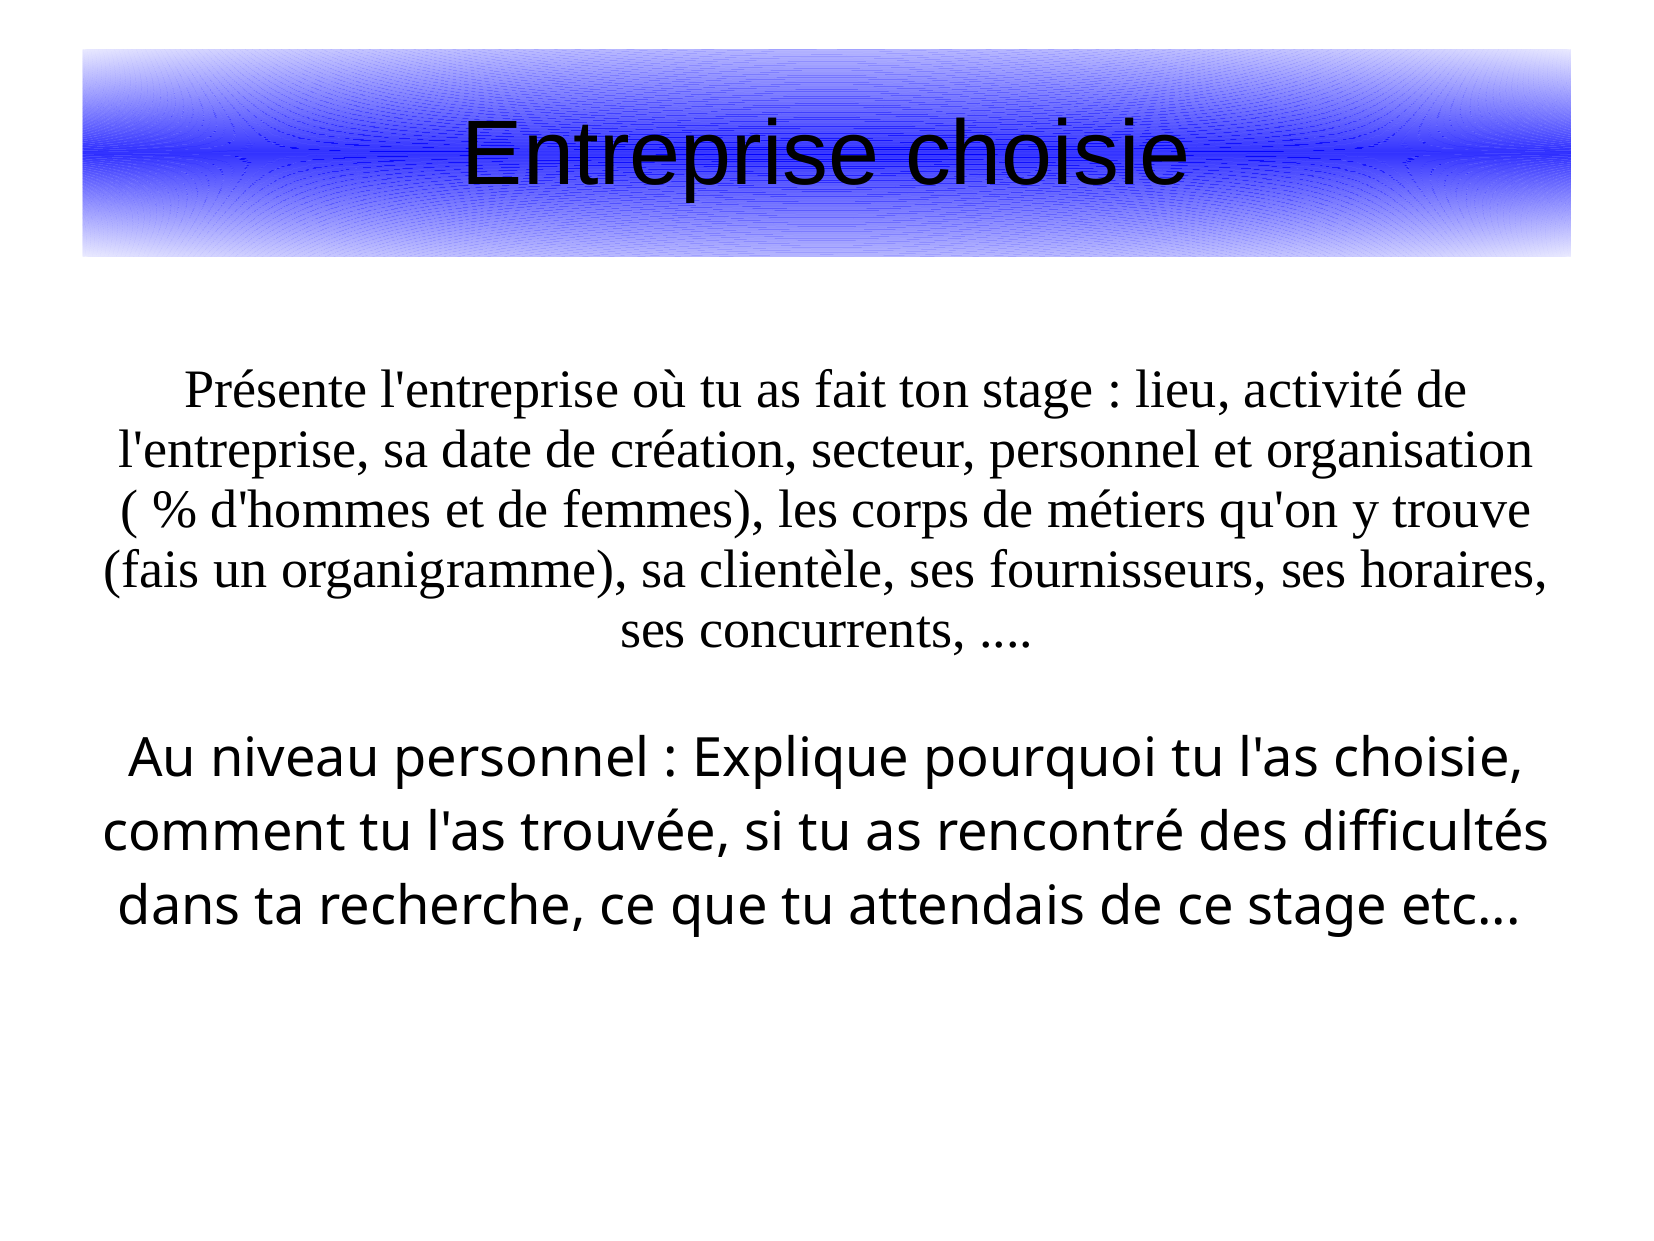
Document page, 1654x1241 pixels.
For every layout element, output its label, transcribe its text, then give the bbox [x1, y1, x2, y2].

subtitle Présente l'entreprise où tu as fait ton stage : lieu, activité de l'entreprise, sa date de création, secteur, personnel et organisation ( % d'hommes et de femmes), les corps de métiers qu'on y trouve (fais un organigramme), sa clientèle, ses fournisseurs, ses horaires, ses concurrents, .... Au niveau personnel : Explique pourquoi tu l'as choisie, comment tu l'as trouvée, si tu as rencontré des difficultés dans ta recherche, ce que tu attendais de ce stage etc... [82, 290, 1571, 1010]
title Entreprise choisie [82, 49, 1571, 257]
